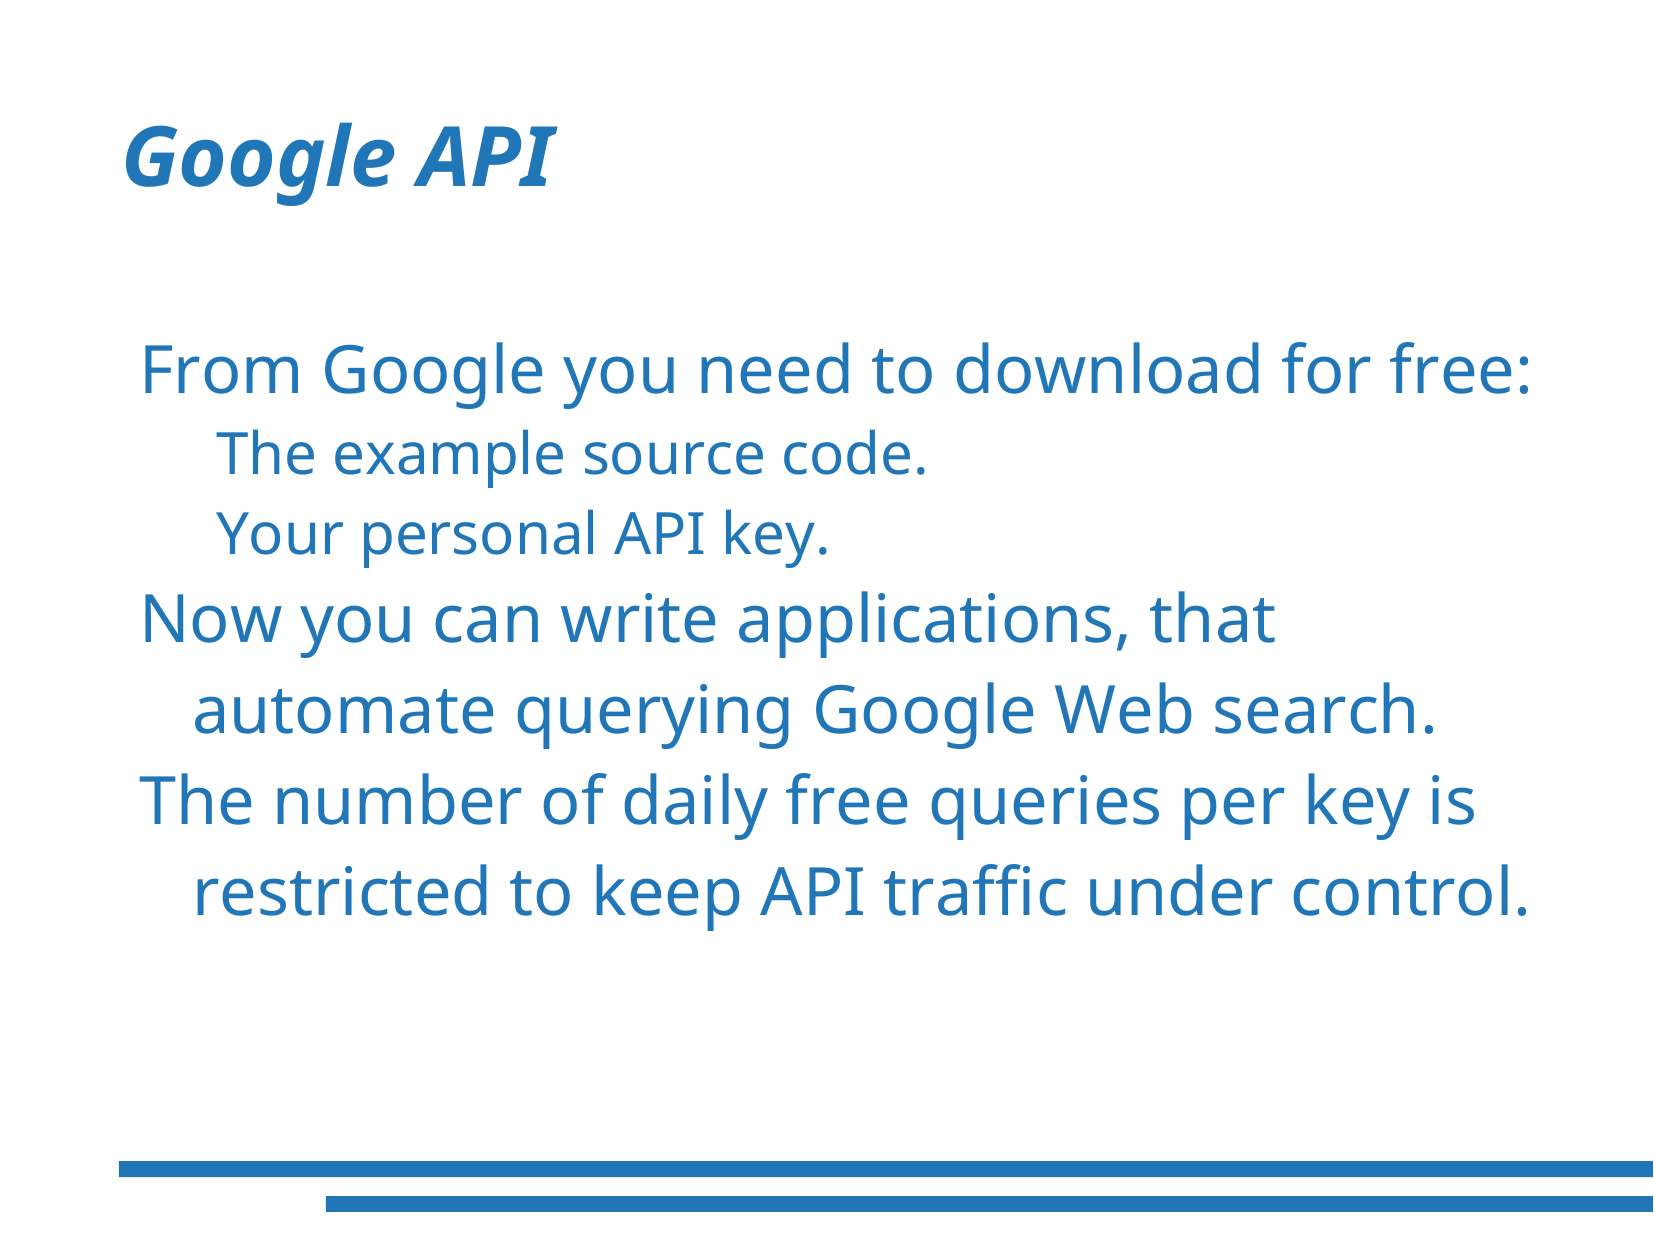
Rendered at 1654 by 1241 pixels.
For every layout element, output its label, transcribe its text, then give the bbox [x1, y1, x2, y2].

title Google API [121, 50, 1534, 258]
list From Google you need to download for free: The example source code. Your personal API key. Now you can write applications, that automate querying Google Web search. The number of daily free queries per key is restricted to keep API traffic under control. [121, 322, 1561, 1133]
